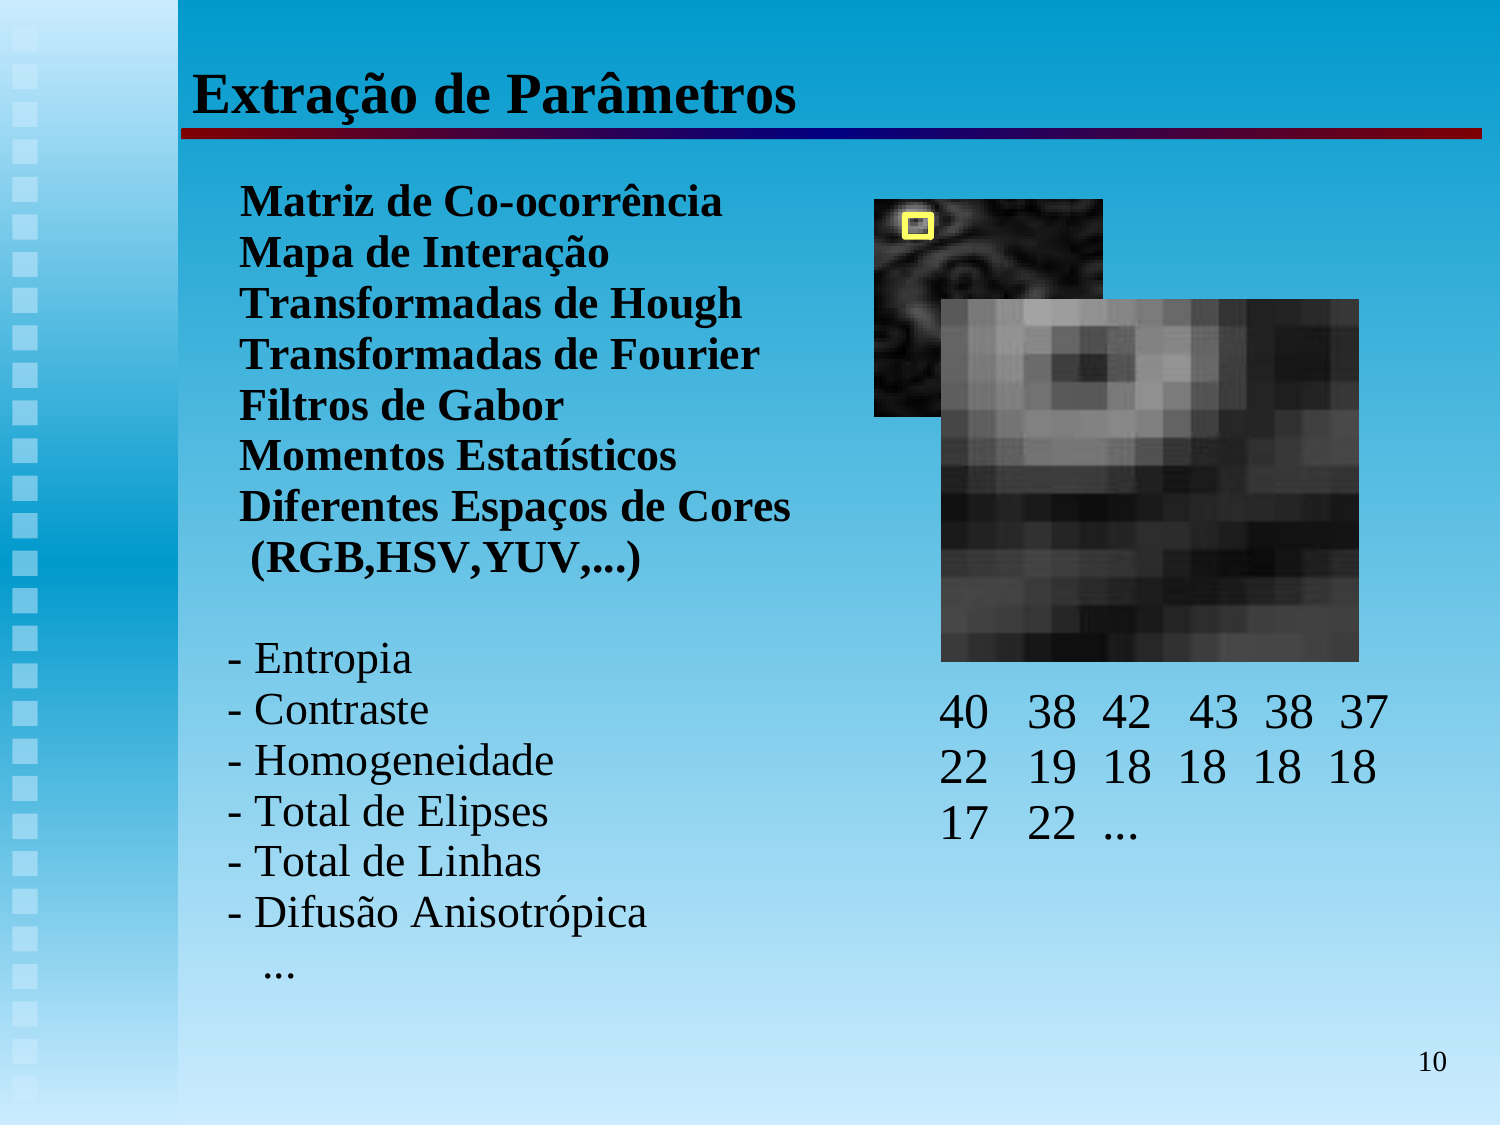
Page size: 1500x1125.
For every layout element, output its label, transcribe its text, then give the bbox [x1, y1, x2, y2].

title Extração de Parâmetros [177, 0, 1411, 178]
text_box Matriz de Co-ocorrência Mapa de Interação Transformadas de Hough Transformadas de Fourier Filtros de Gabor Momentos Estatísticos Diferentes Espaços de Cores (RGB,HSV,YUV,...) - Entropia - Contraste - Homogeneidade - Total de Elipses - Total de Linhas - Difusão Anisotrópica ... [227, 175, 793, 989]
text_box 40 38 42 43 38 37 22 19 18 18 18 18 17 22 ... [939, 687, 1390, 850]
picture [874, 199, 1359, 663]
